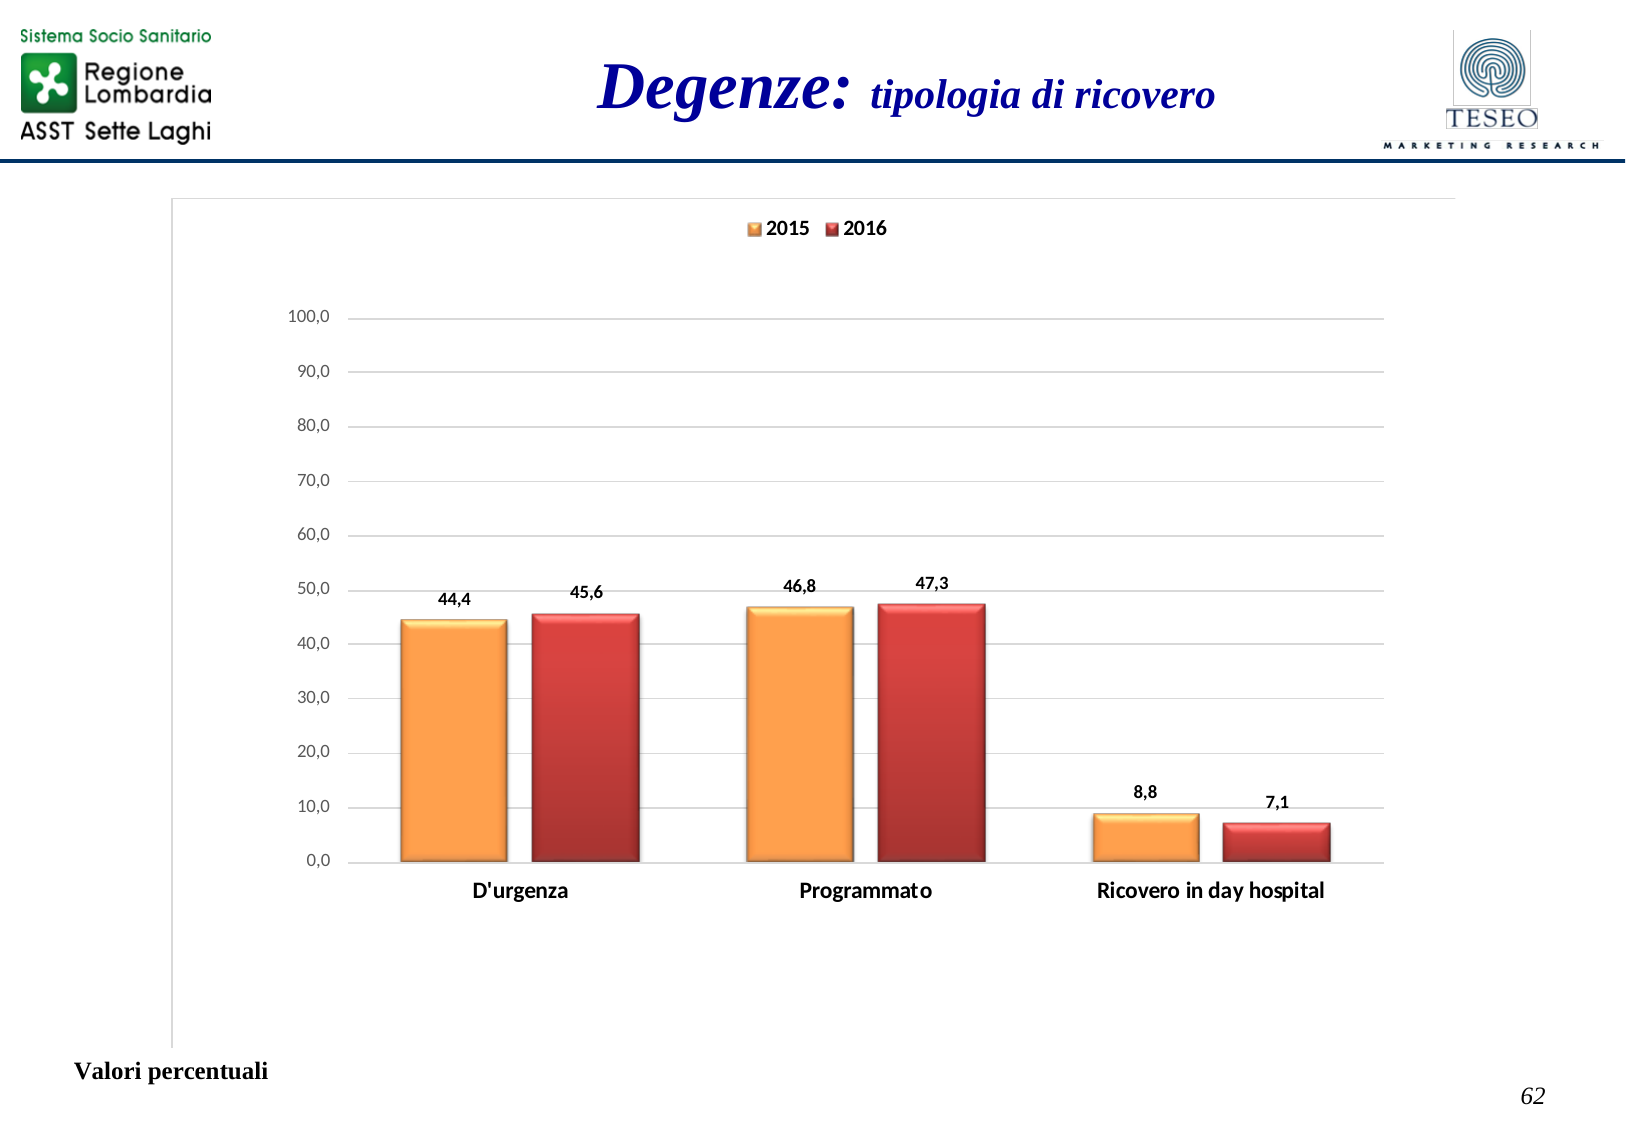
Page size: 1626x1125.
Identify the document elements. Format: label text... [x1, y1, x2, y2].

picture [21, 26, 211, 148]
picture [1381, 30, 1604, 149]
text_box Valori percentuali [0, 1039, 343, 1100]
text_box Degenze: tipologia di ricovero [363, 18, 1451, 144]
picture [171, 197, 1456, 1048]
